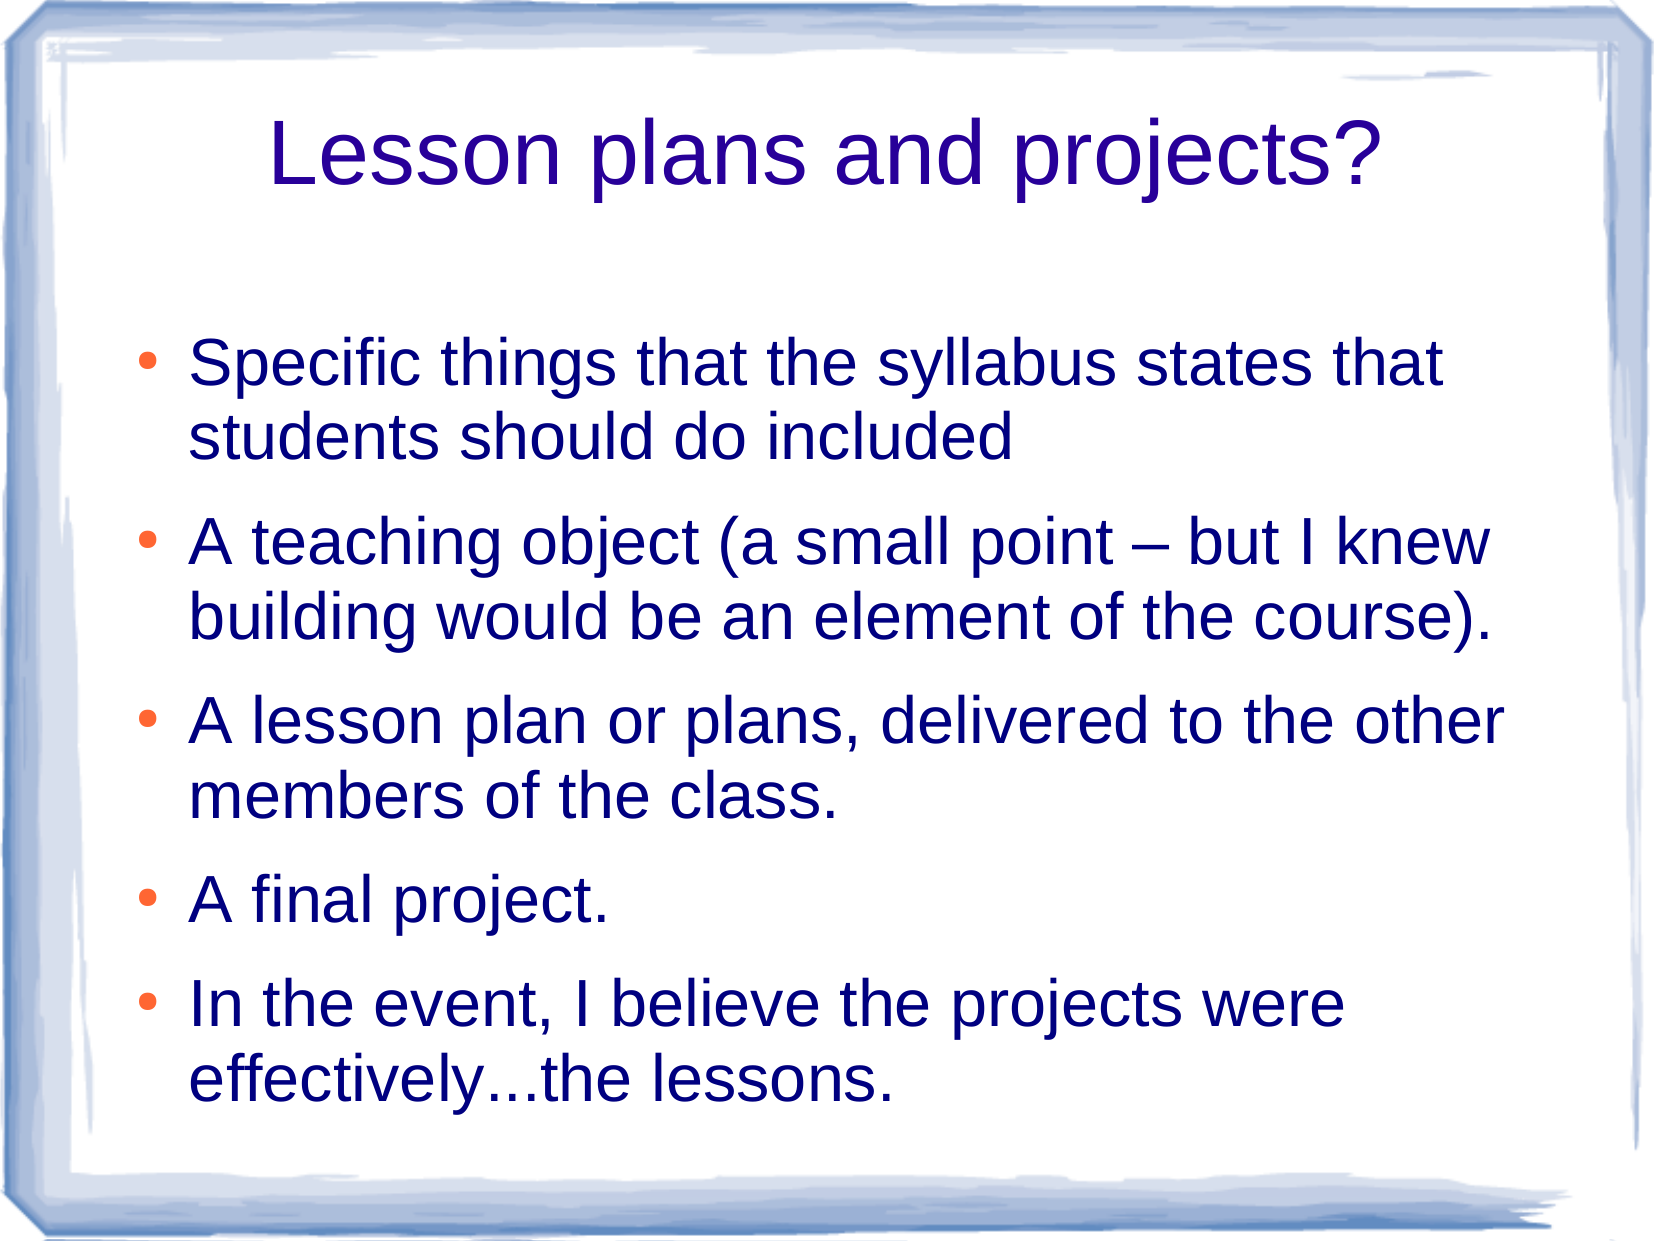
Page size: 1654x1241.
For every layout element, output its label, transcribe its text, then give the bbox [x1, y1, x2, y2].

list Specific things that the syllabus states that students should do included A teaching object (a small point – but I knew building would be an element of the course). A lesson plan or plans, delivered to the other members of the class. A final project. In the event, I believe the projects were effectively...the lessons. [118, 324, 1571, 1116]
picture [0, 0, 1654, 1241]
title Lesson plans and projects? [82, 49, 1571, 257]
